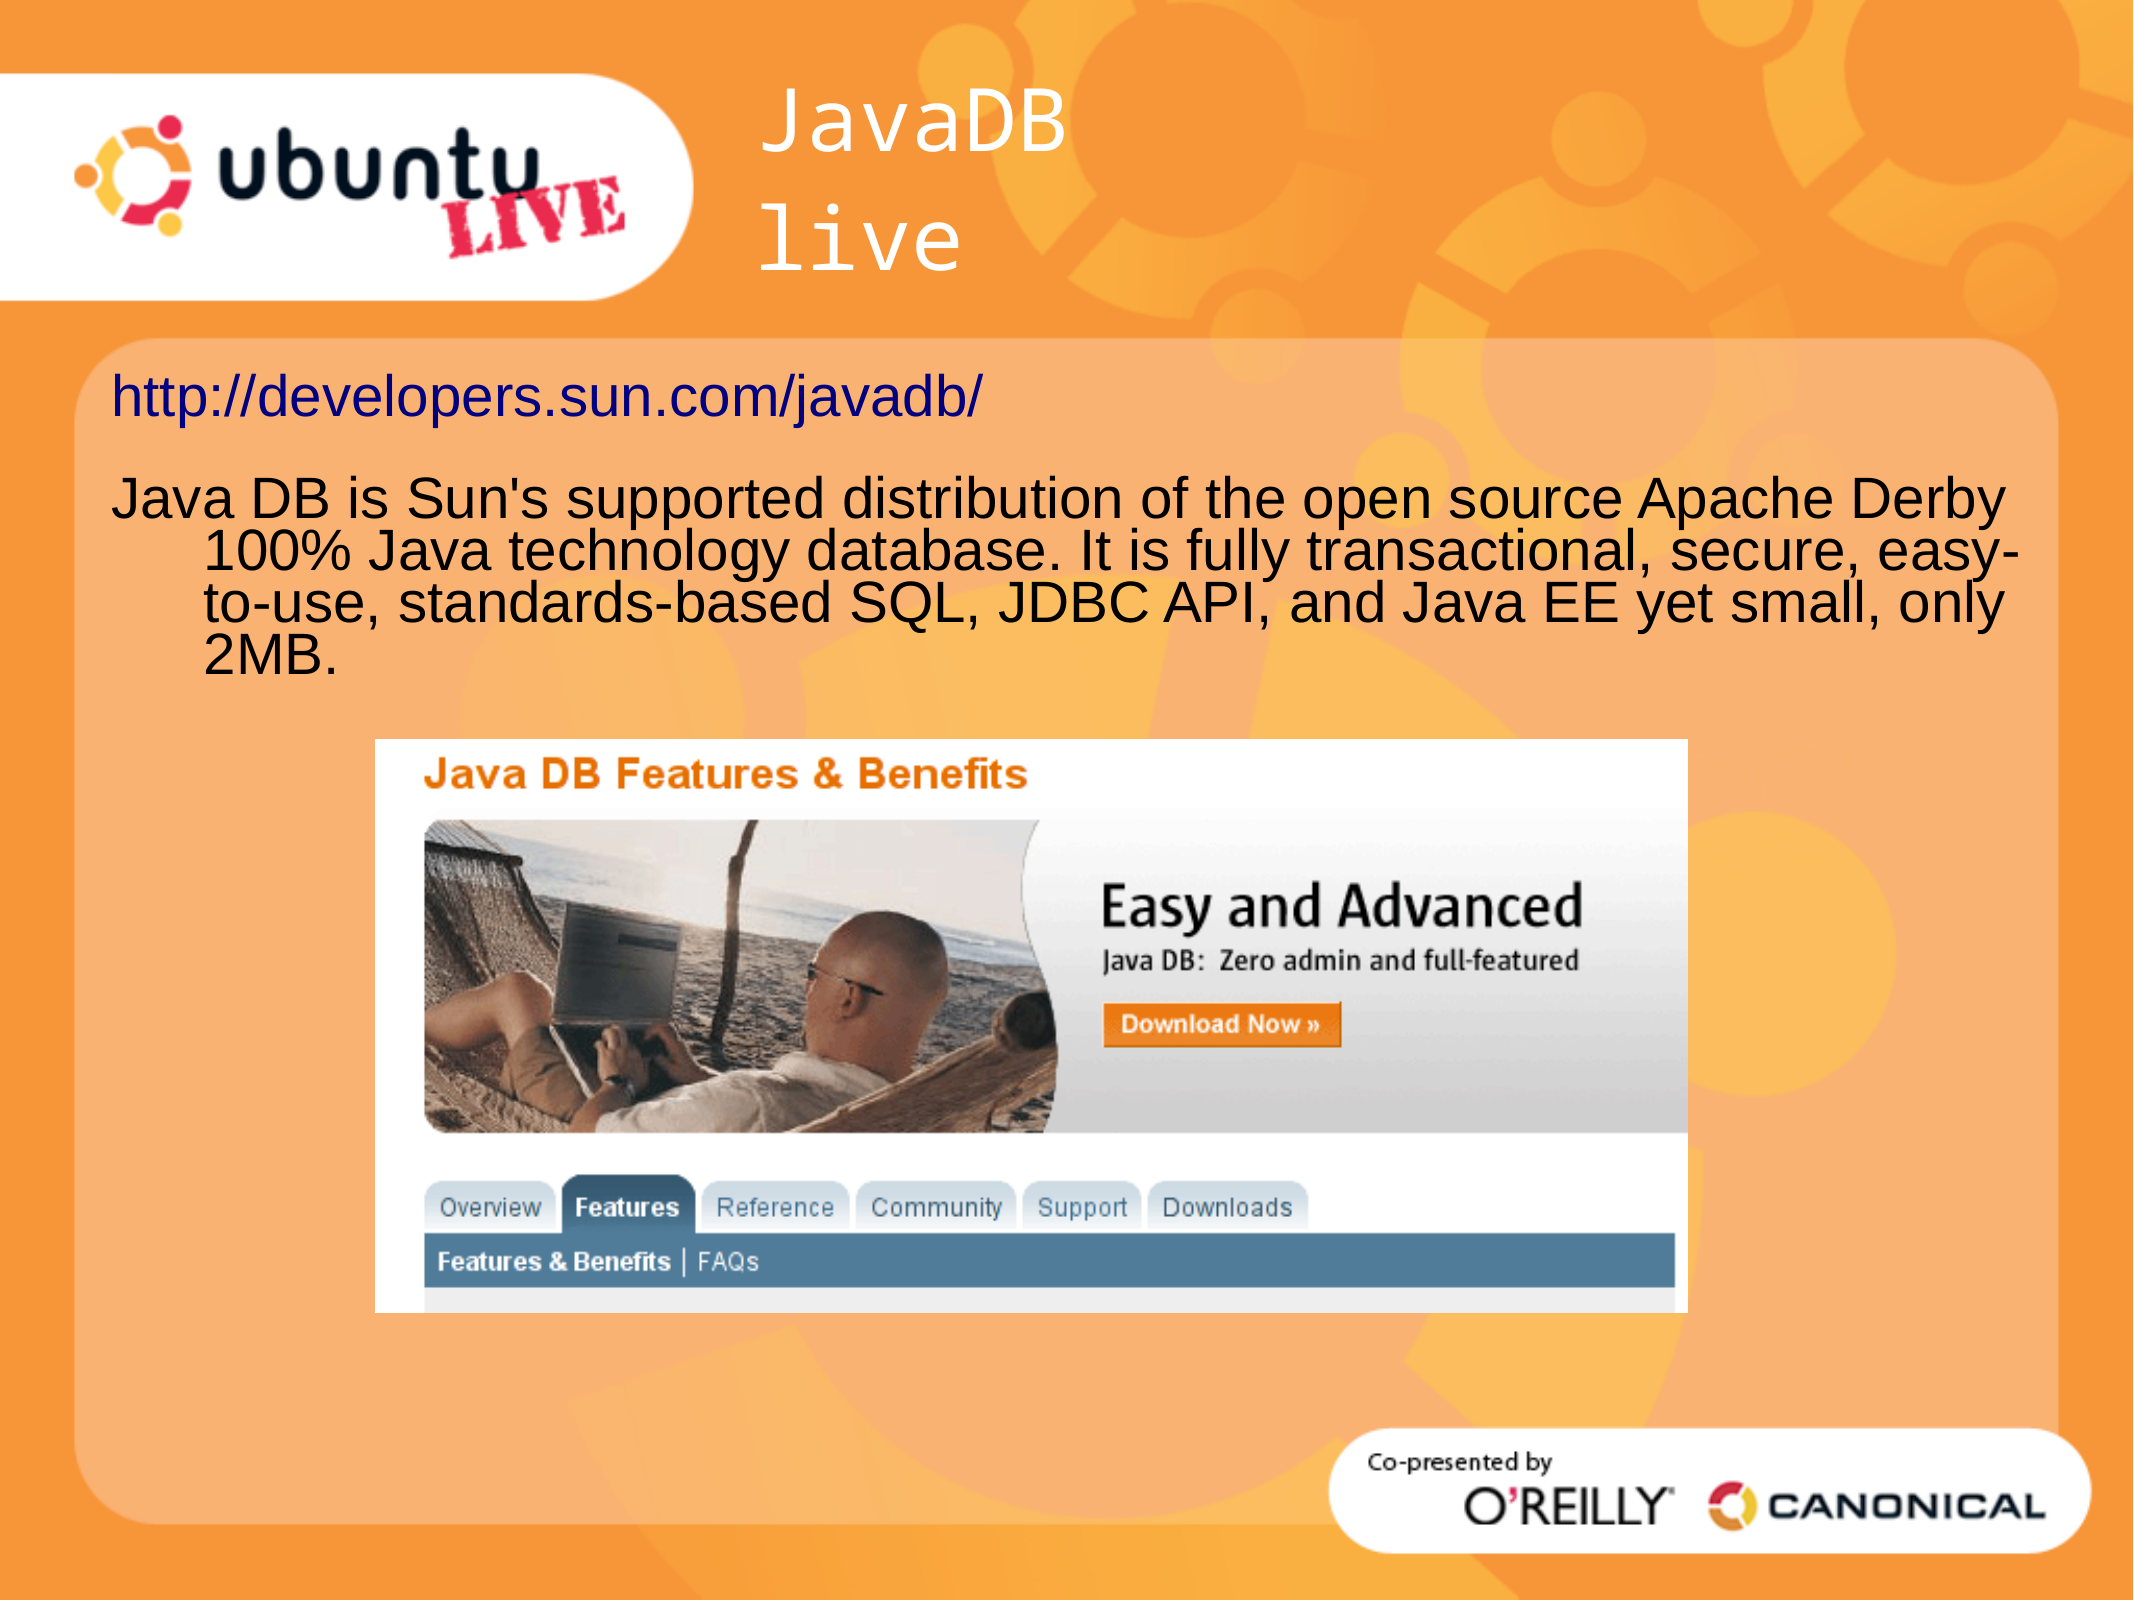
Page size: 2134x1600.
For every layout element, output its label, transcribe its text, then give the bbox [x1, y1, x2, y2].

title JavaDB live [750, 53, 2134, 301]
picture [0, 0, 2134, 1600]
list http://developers.sun.com/javadb/ Java DB is Sun's supported distribution of the open source Apache Derby 100% Java technology database. It is fully transactional, secure, easy-to-use, standards-based SQL, JDBC API, and Java EE yet small, only 2MB. [66, 375, 2026, 1388]
